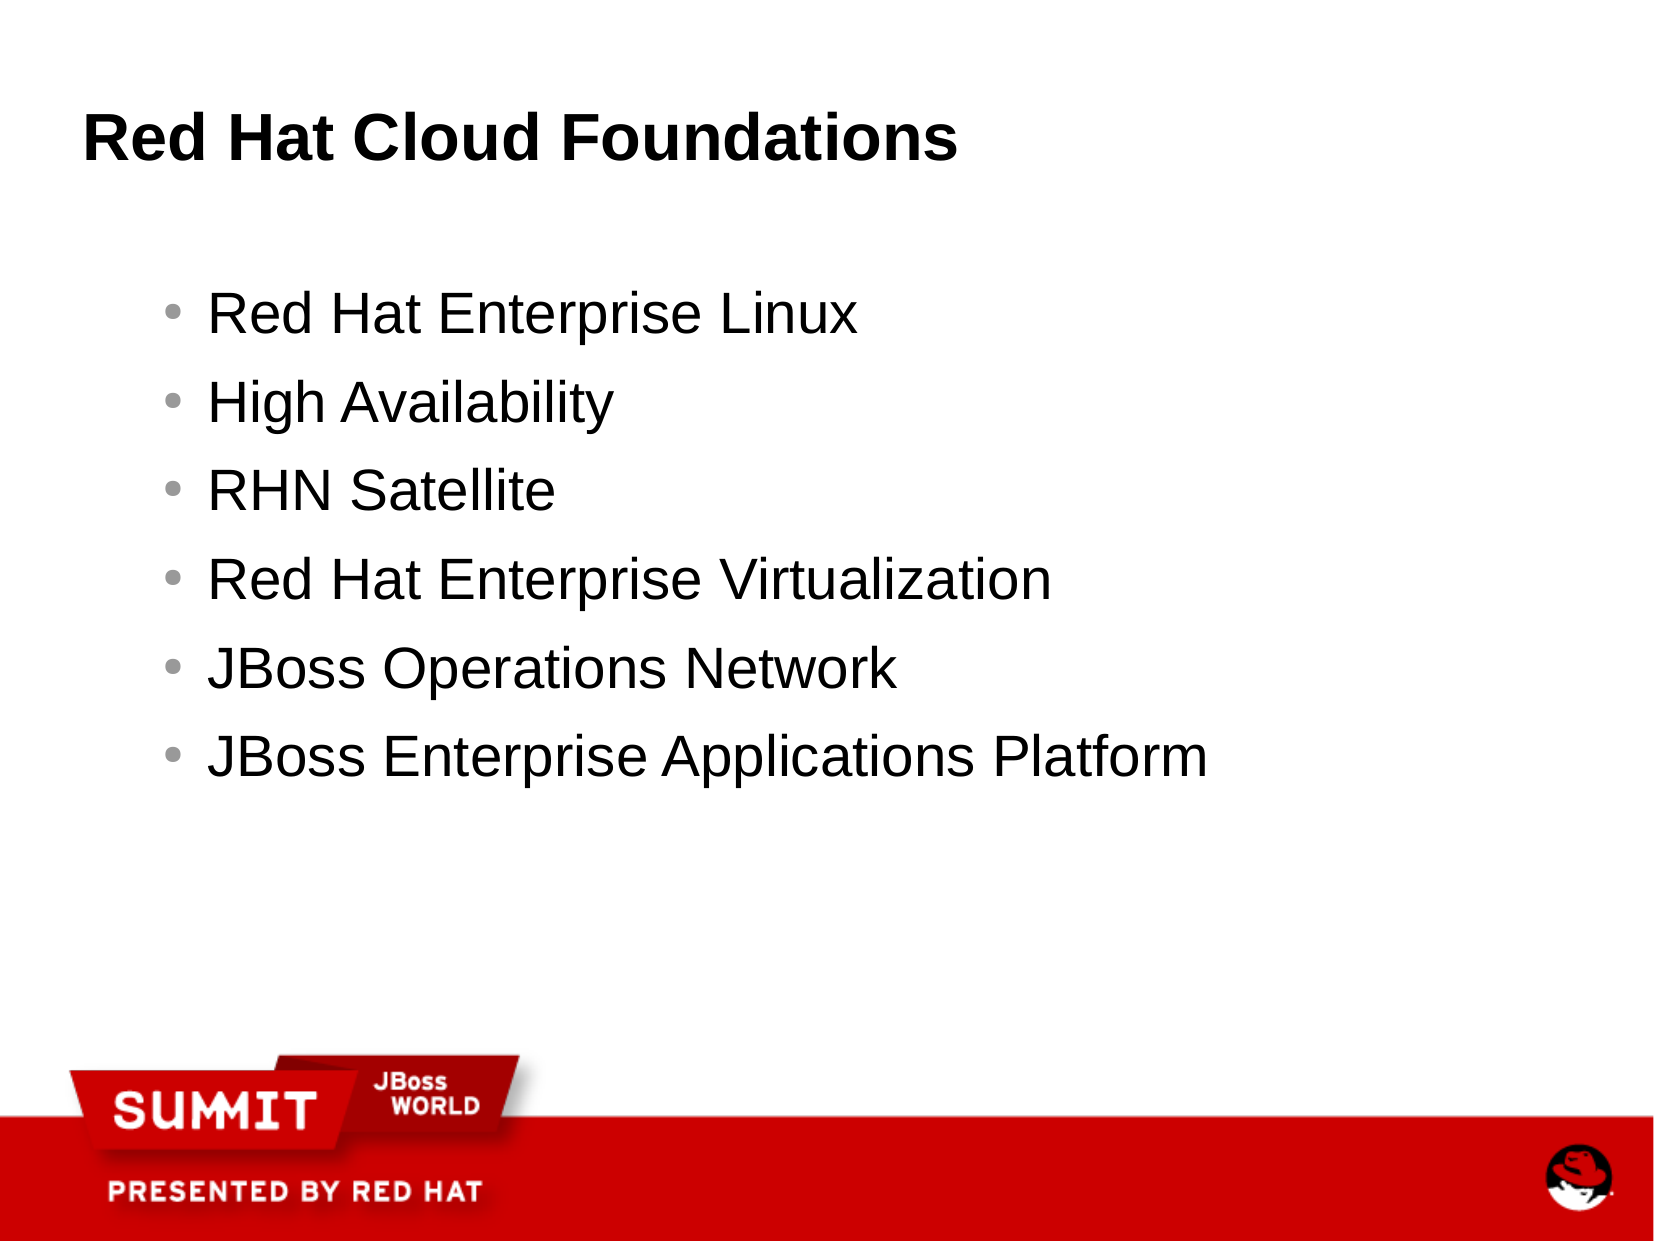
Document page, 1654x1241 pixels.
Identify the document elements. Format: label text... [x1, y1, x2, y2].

title Red Hat Cloud Foundations [82, 43, 1571, 231]
list Red Hat Enterprise Linux High Availability RHN Satellite Red Hat Enterprise Virtualization JBoss Operations Network JBoss Enterprise Applications Platform [73, 190, 1563, 998]
picture [0, 1043, 1654, 1241]
